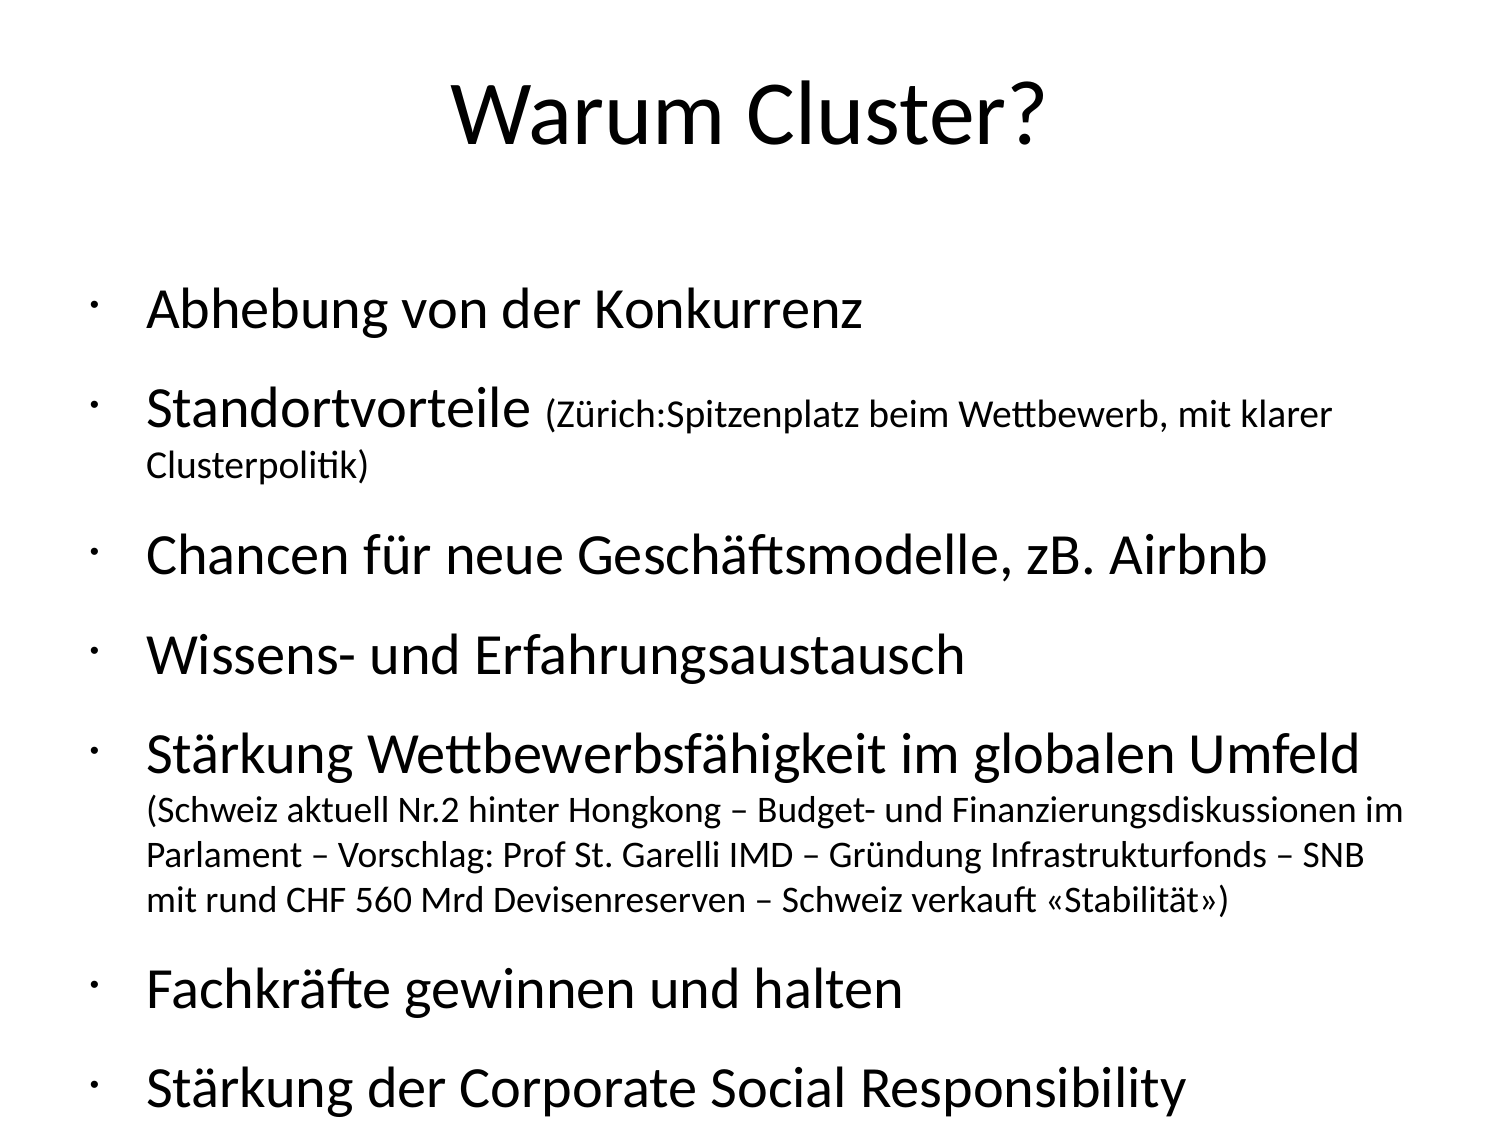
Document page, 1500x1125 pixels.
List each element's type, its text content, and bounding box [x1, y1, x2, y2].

title Warum Cluster? [75, 45, 1425, 233]
list Abhebung von der Konkurrenz Standortvorteile (Zürich:Spitzenplatz beim Wettbewerb, mit klarer Clusterpolitik) Chancen für neue Geschäftsmodelle, zB. Airbnb Wissens- und Erfahrungsaustausch Stärkung Wettbewerbsfähigkeit im globalen Umfeld (Schweiz aktuell Nr.2 hinter Hongkong – Budget- und Finanzierungsdiskussionen im Parlament – Vorschlag: Prof St. Garelli IMD – Gründung Infrastrukturfonds – SNB mit rund CHF 560 Mrd Devisenreserven – Schweiz verkauft «Stabilität») Fachkräfte gewinnen und halten Stärkung der Corporate Social Responsibility Verbesserung des Technologietransfers Verbesserung der Produktivität Erleichterung für Neugründungen (300 start-ups der ETH, mit der Entwicklung weltweiter Industriestandards- Achtung: Besteuerung als Problem) Nutzung der kollektiven Intelligenz [75, 262, 1425, 1005]
